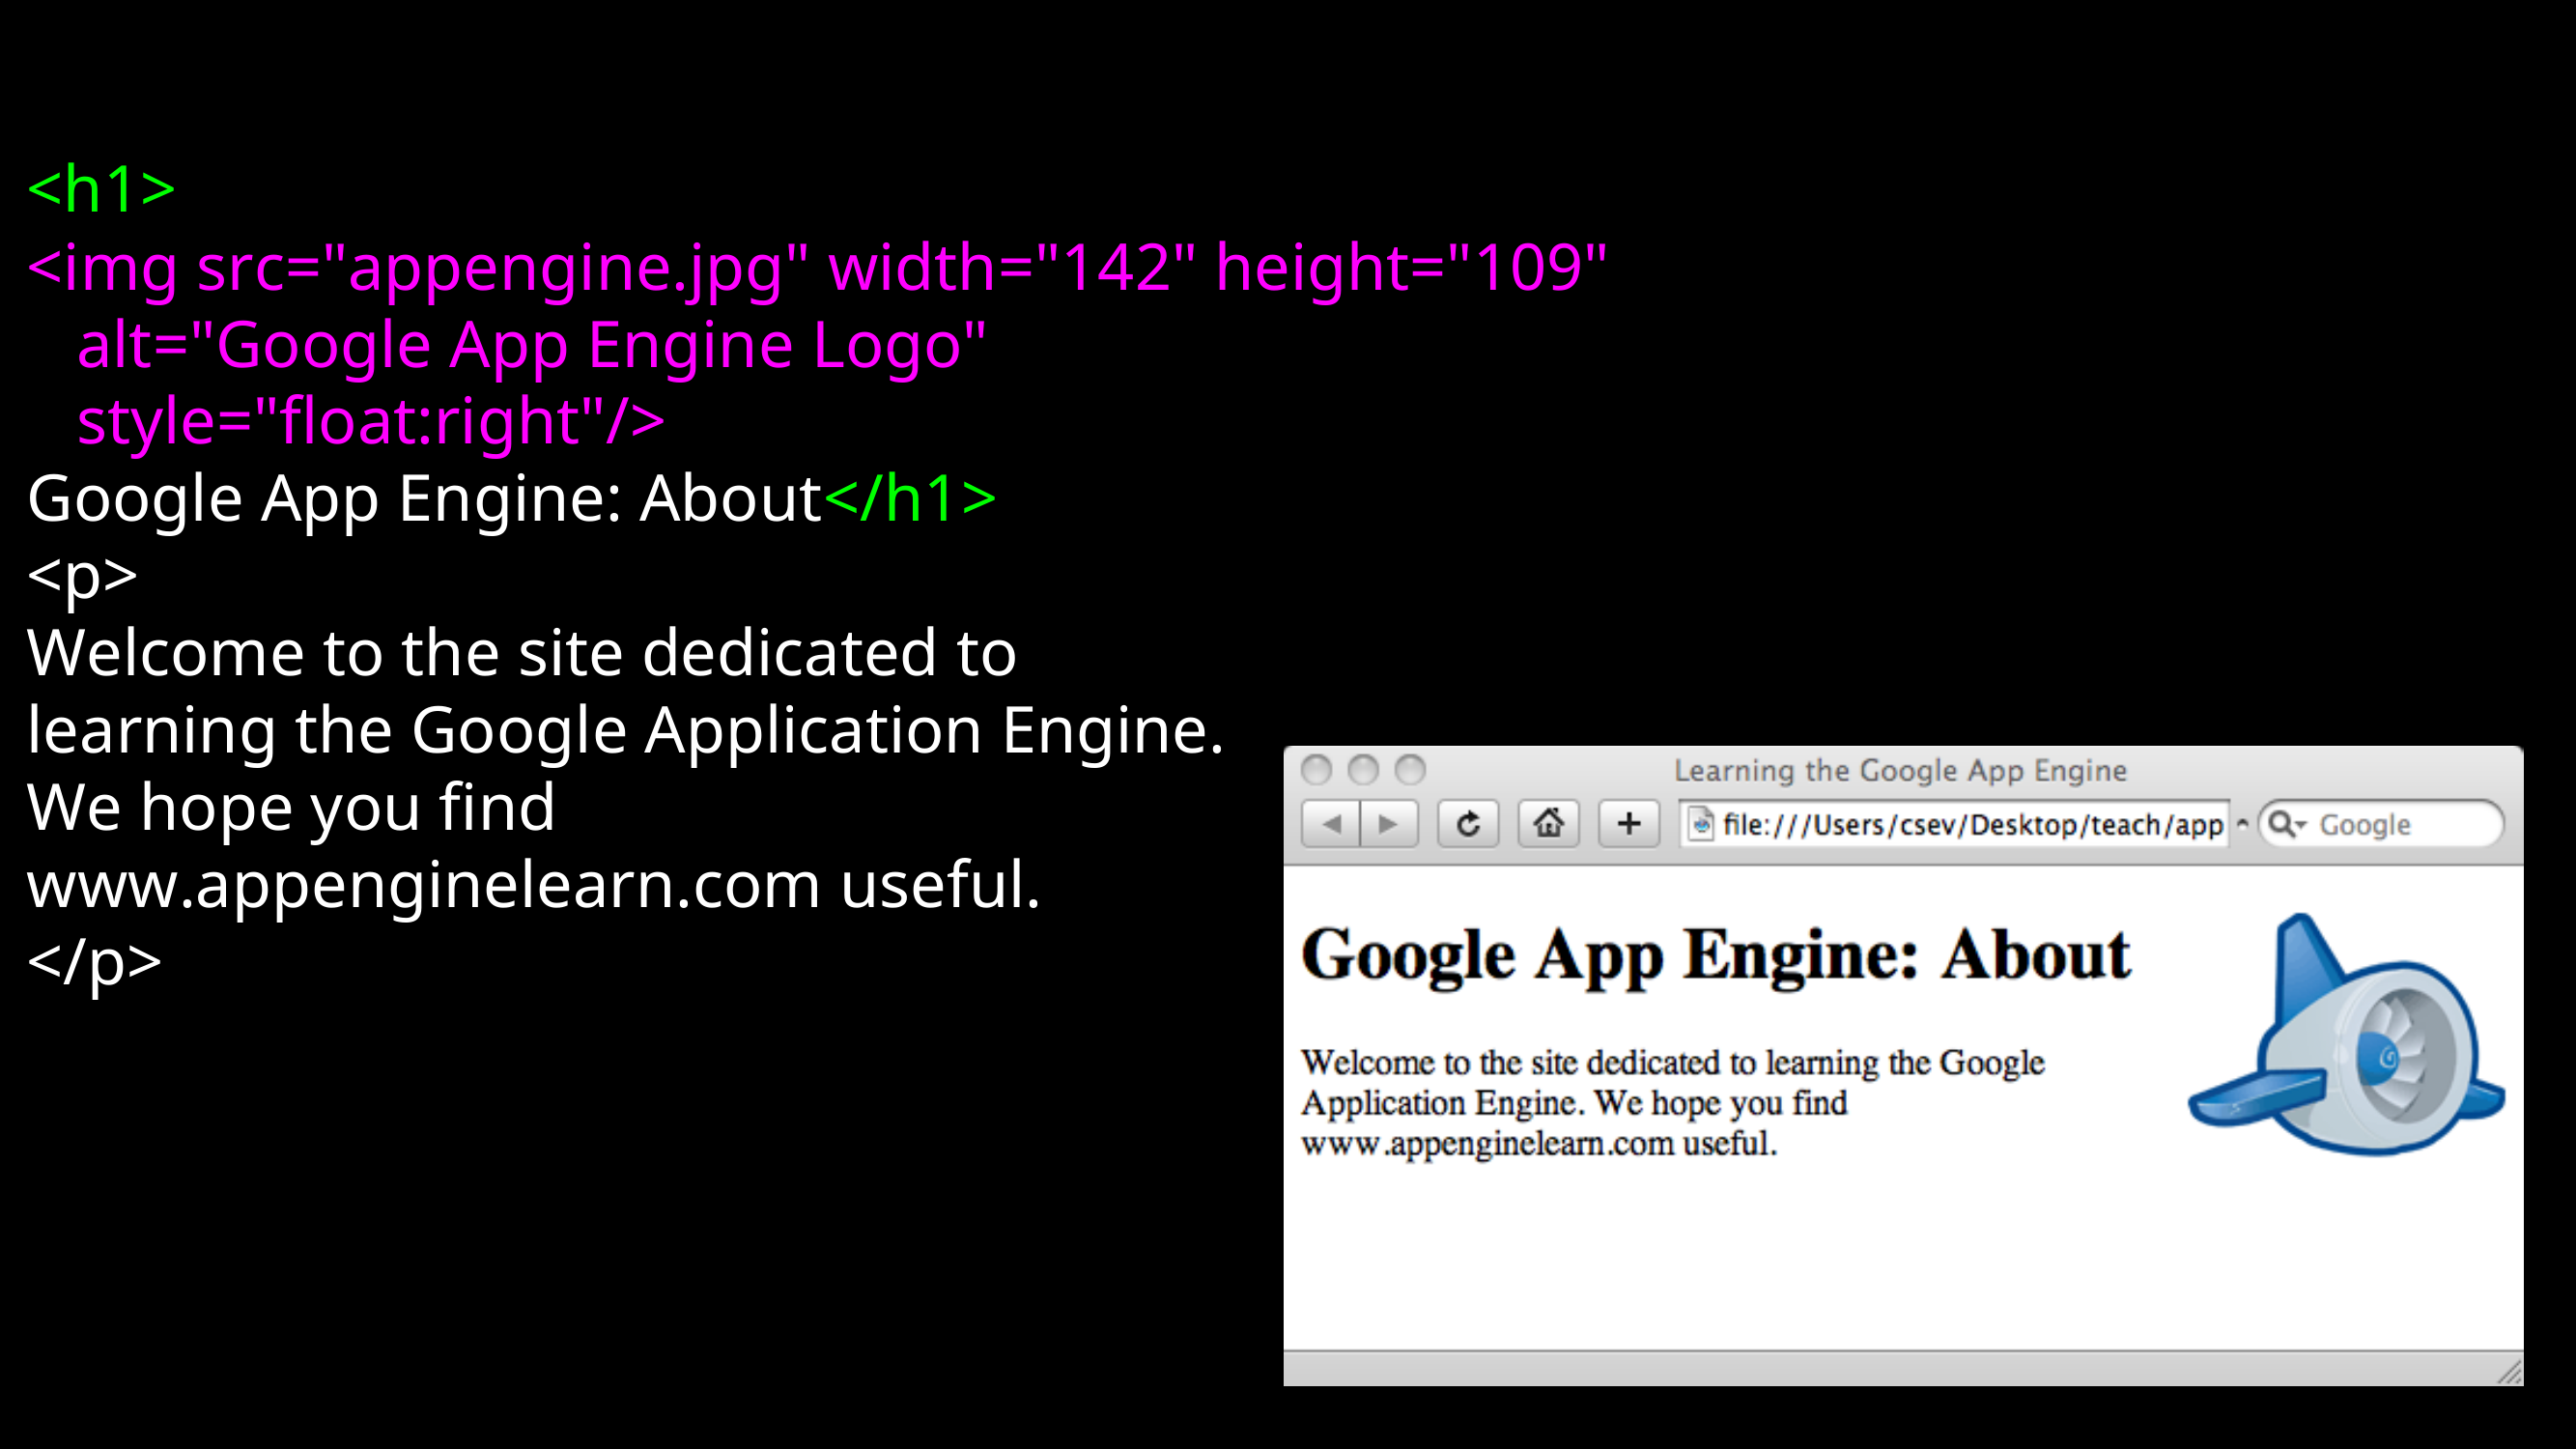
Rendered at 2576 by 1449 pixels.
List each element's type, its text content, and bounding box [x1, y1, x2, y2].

picture [1284, 746, 2524, 1386]
text_box <h1> <img src="appengine.jpg" width="142" height="109" alt="Google App Engine Logo" style="float:right"/> Google App Engine: About</h1> <p> Welcome to the site dedicated to learning the Google Application Engine. We hope you find www.appenginelearn.com useful. </p> [26, 71, 1730, 998]
